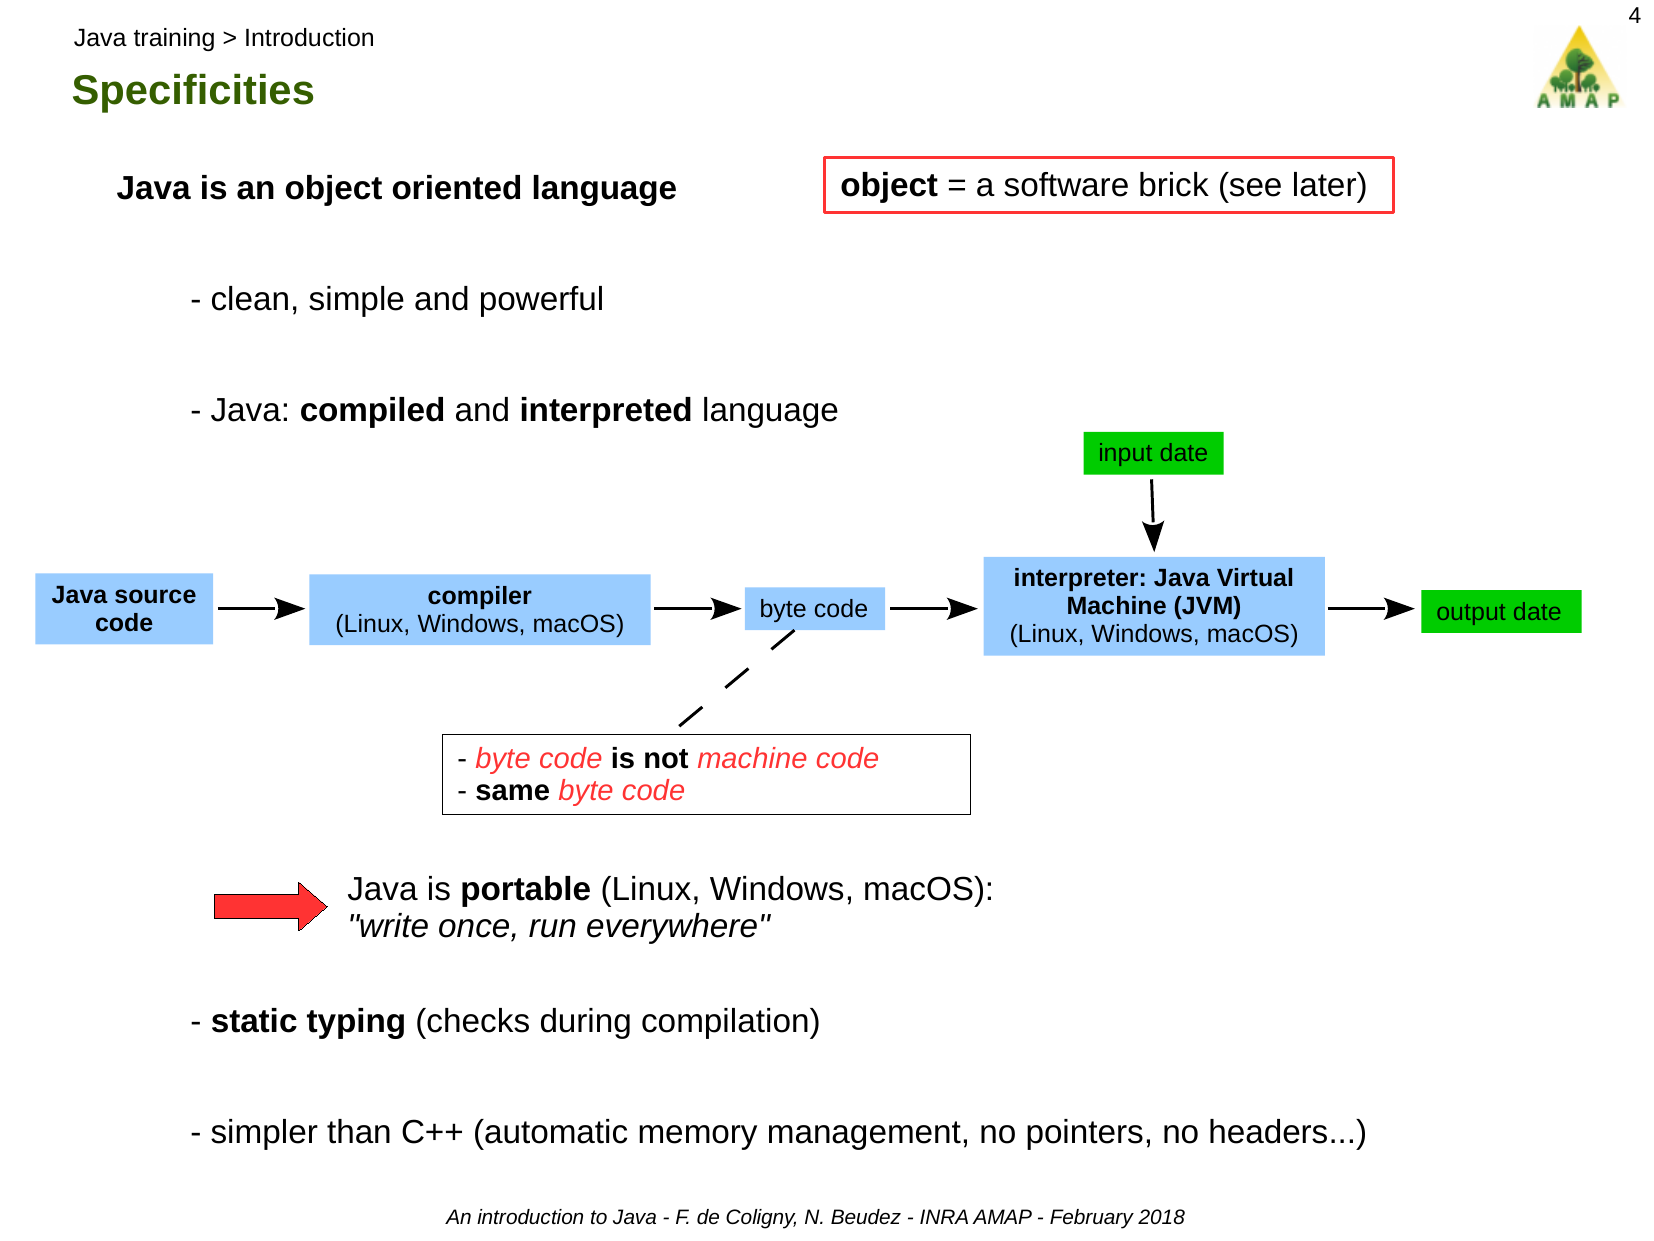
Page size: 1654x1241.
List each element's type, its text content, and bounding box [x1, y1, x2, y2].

text_box Java is portable (Linux, Windows, macOS): "write once, run everywhere" [332, 863, 1016, 953]
picture [1533, 25, 1627, 108]
text_box interpreter: Java Virtual Machine (JVM) (Linux, Windows, macOS) [983, 556, 1325, 656]
text_box byte code [744, 587, 886, 631]
text_box Java source code [35, 573, 214, 645]
text_box Java is an object oriented language - clean, simple and powerful - Java: compiled and interpreted language - static typing (checks during compilation) - simpler than C++ (automatic memory management, no pointers, no headers...) [101, 143, 1485, 1158]
text_box output date [1421, 590, 1582, 633]
text_box Specificities [56, 59, 1120, 121]
text_box - byte code is not machine code - same byte code [442, 734, 971, 815]
text_box input date [1083, 431, 1224, 475]
text_box Java training > Introduction [59, 16, 1004, 60]
text_box object = a software brick (see later) [824, 157, 1394, 213]
text_box [214, 882, 328, 931]
text_box compiler (Linux, Windows, macOS) [309, 574, 651, 646]
